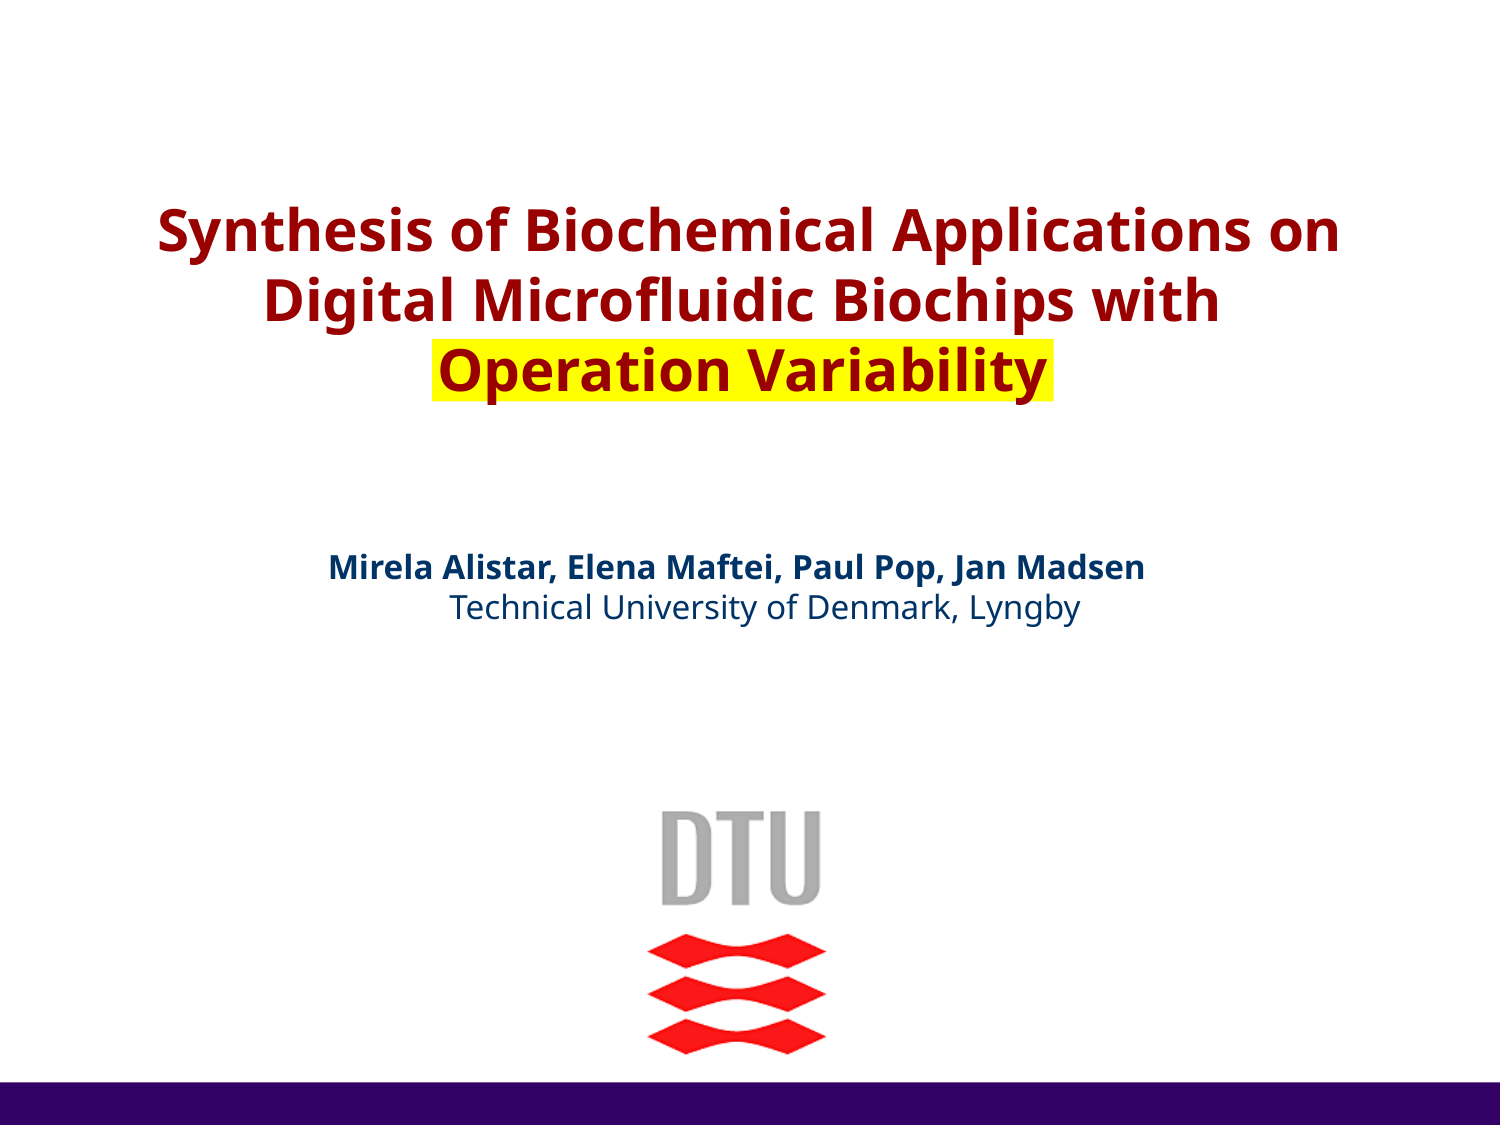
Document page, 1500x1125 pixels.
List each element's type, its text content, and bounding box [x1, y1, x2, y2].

subtitle Mirela Alistar, Elena Maftei, Paul Pop, Jan Madsen Technical University of Denmark, Lyngby [99, 538, 1375, 699]
picture [599, 795, 876, 1071]
title Synthesis of Biochemical Applications on Digital Microfluidic Biochips with Operation Variability [56, 142, 1444, 455]
